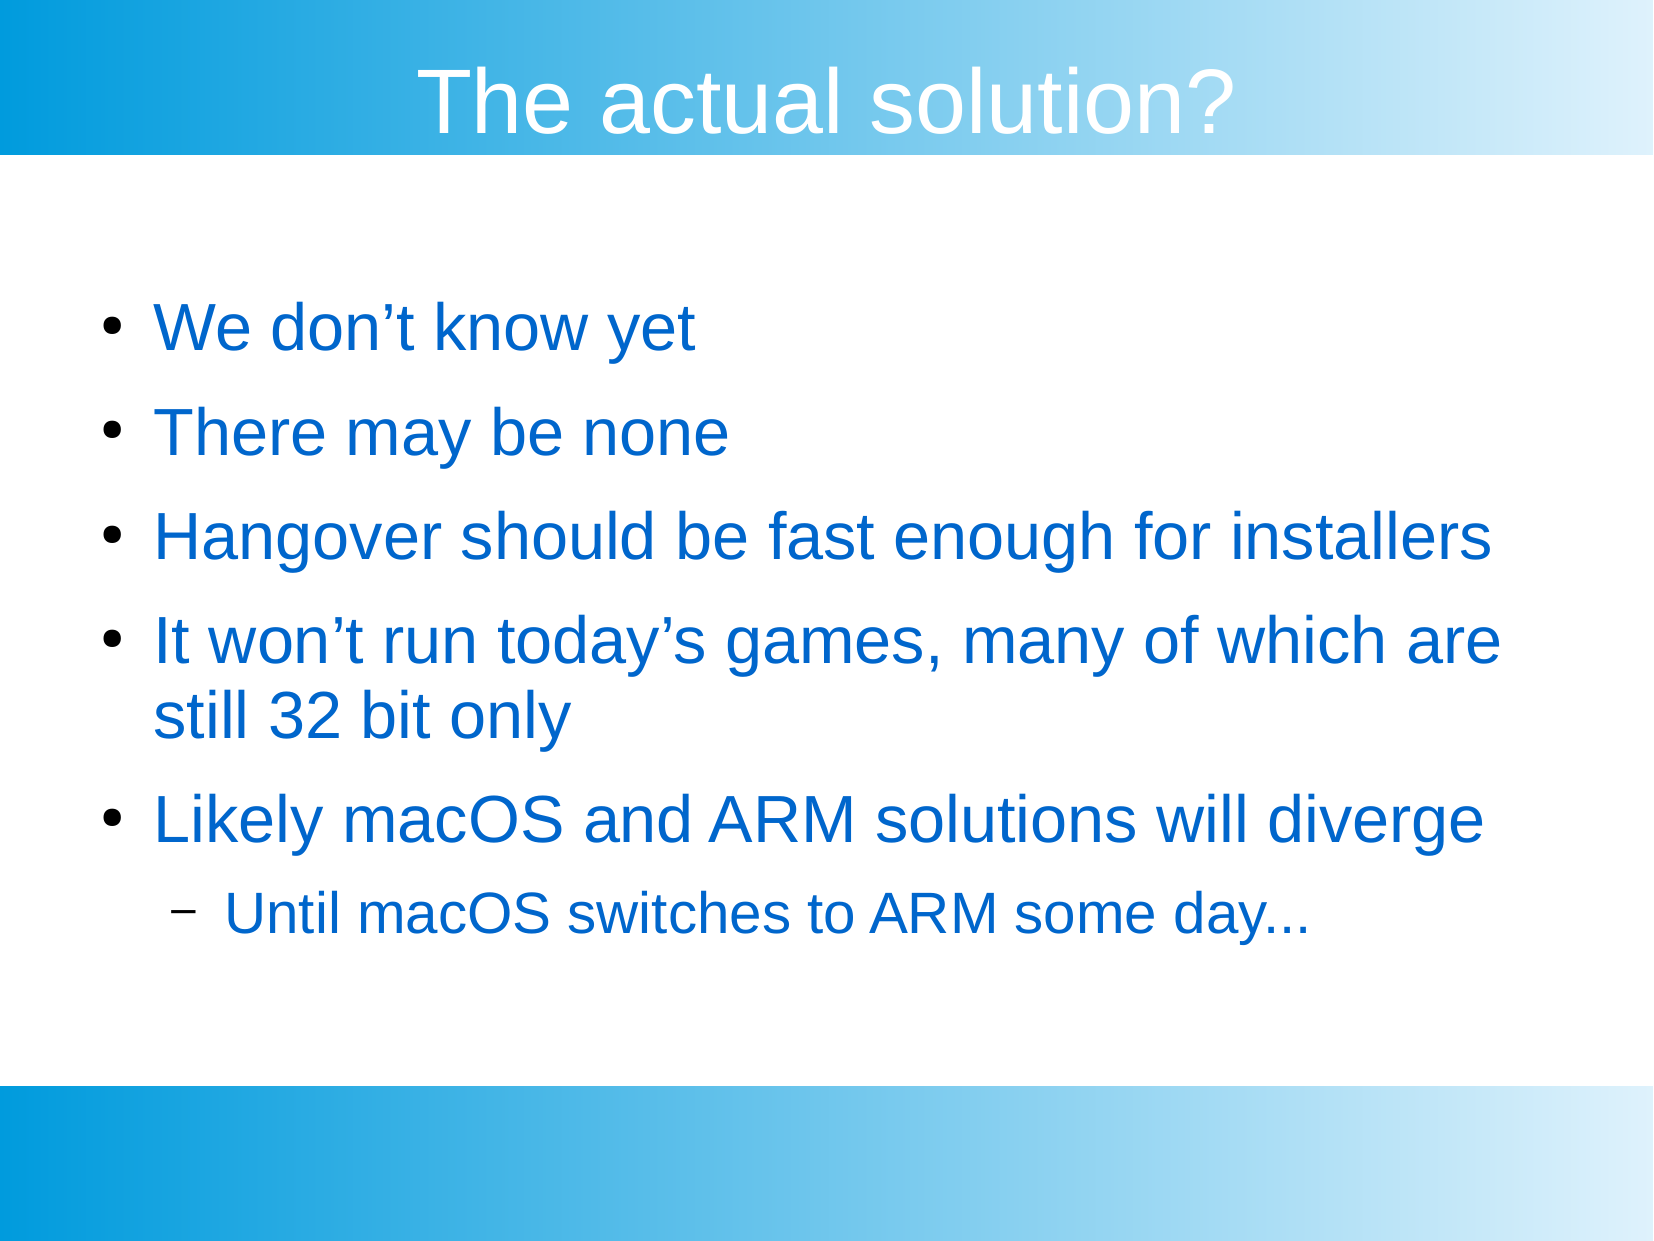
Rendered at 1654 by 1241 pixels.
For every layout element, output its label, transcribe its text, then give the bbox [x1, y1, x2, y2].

title The actual solution? [82, 49, 1571, 155]
list We don’t know yet There may be none Hangover should be fast enough for installers It won’t run today’s games, many of which are still 32 bit only Likely macOS and ARM solutions will diverge Until macOS switches to ARM some day... [82, 290, 1571, 1010]
